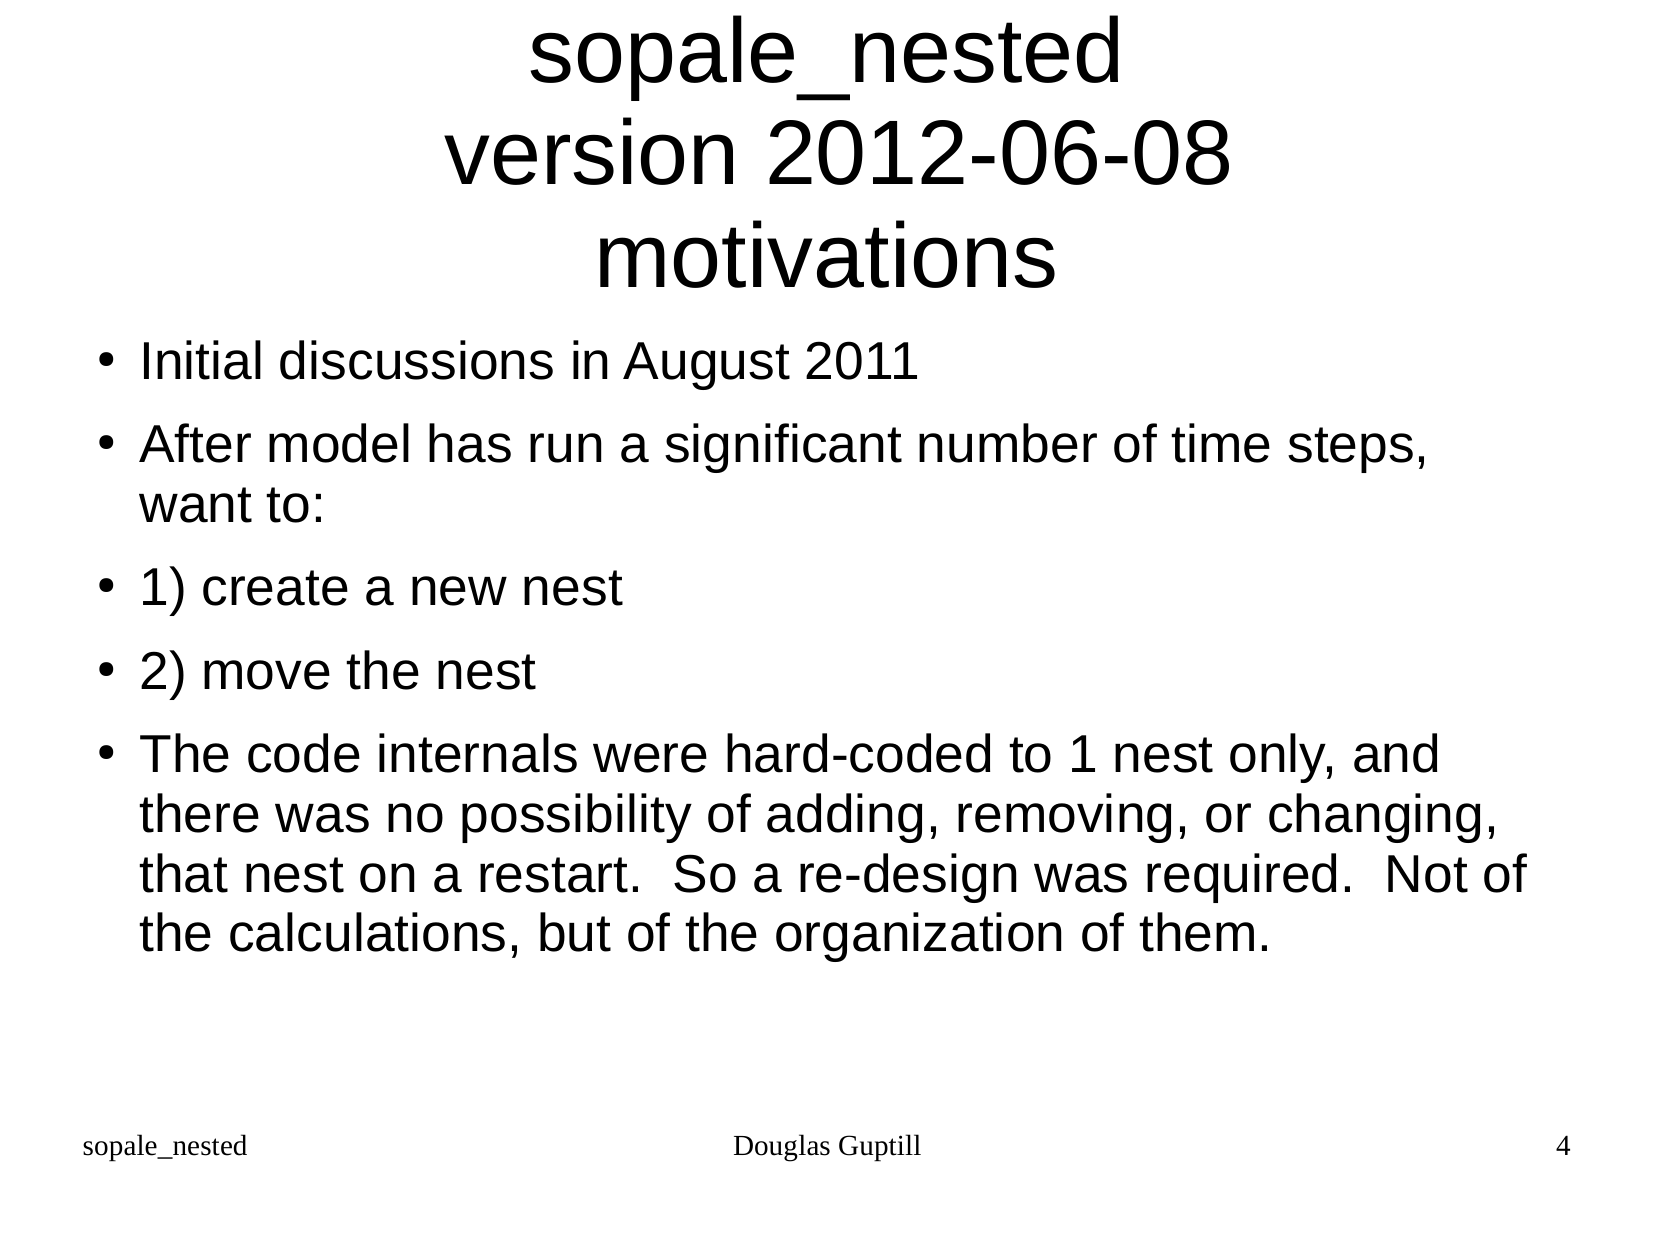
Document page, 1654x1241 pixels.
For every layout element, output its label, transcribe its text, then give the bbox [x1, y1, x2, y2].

title sopale_nested version 2012-06-08 motivations [82, 0, 1571, 307]
list Initial discussions in August 2011 After model has run a significant number of time steps, want to: 1) create a new nest 2) move the nest The code internals were hard-coded to 1 nest only, and there was no possibility of adding, removing, or changing, that nest on a restart. So a re-design was required. Not of the calculations, but of the organization of them. [82, 330, 1538, 1010]
